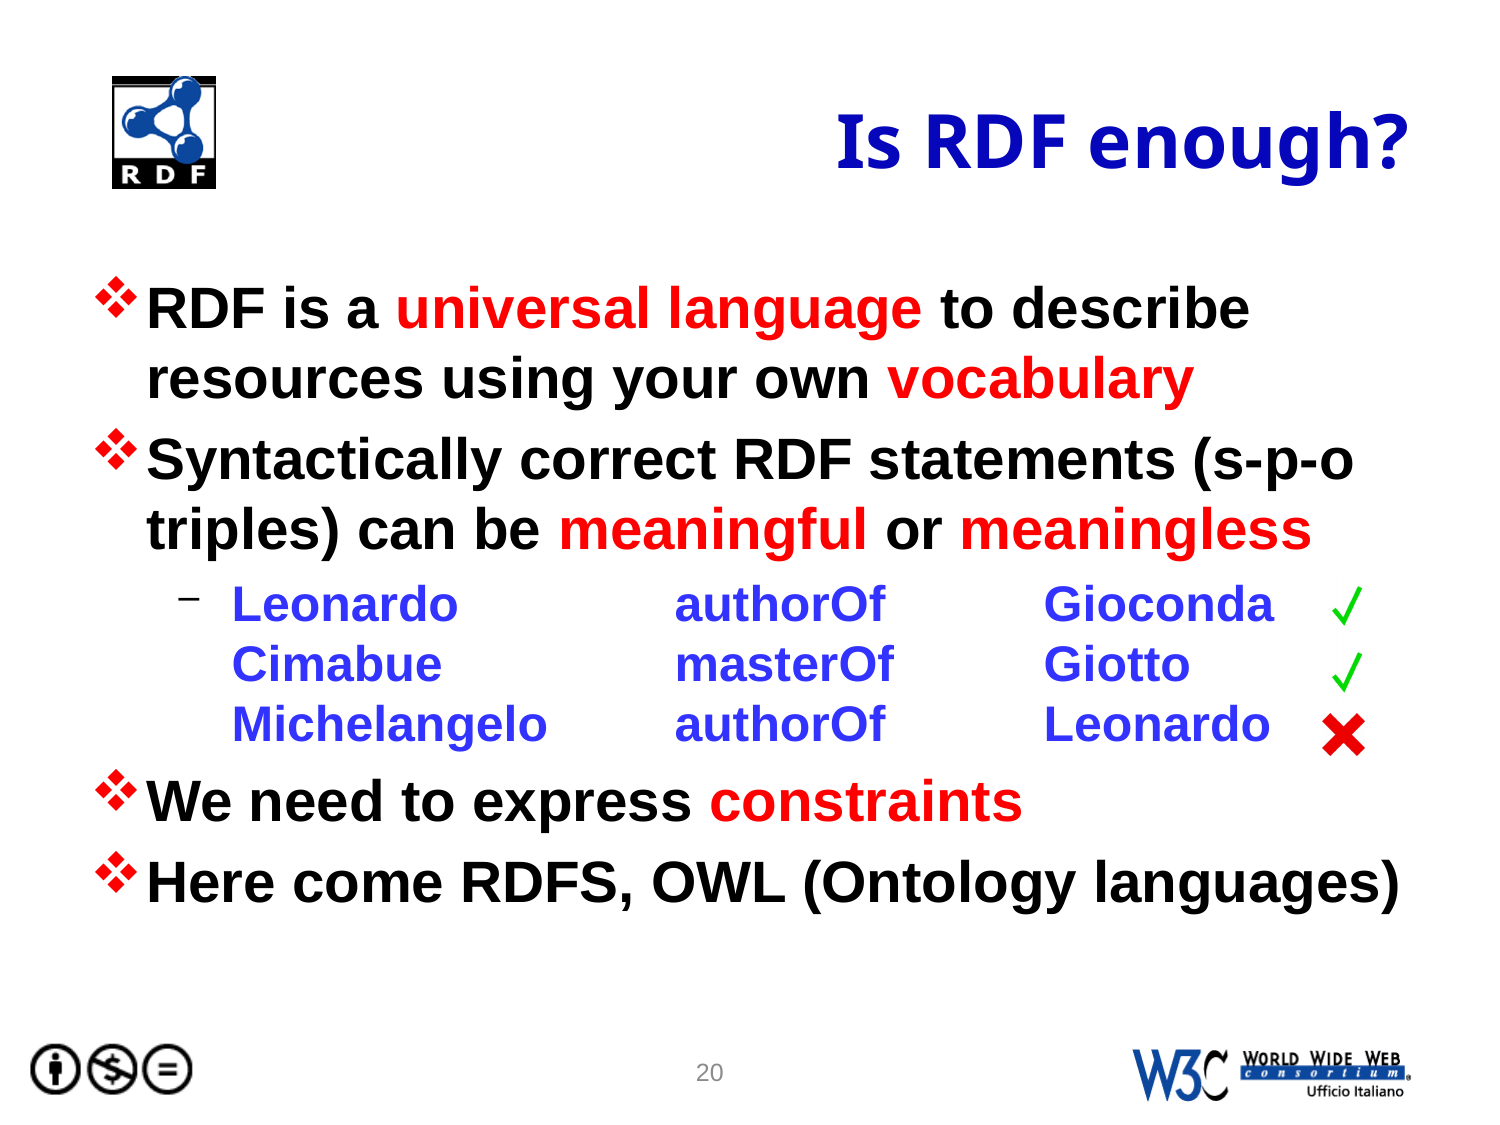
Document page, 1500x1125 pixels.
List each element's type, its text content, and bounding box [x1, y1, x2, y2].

picture [1322, 575, 1371, 709]
slide_number <number> [680, 1041, 761, 1102]
picture [15, 1022, 205, 1106]
title Is RDF enough? [75, 45, 1425, 233]
list RDF is a universal language to describe resources using your own vocabulary Syntactically correct RDF statements (s-p-o triples) can be meaningful or meaningless Leonardo authorOf Gioconda Cimabue masterOf Giotto Michelangelo authorOf Leonardo We need to express constraints Here come RDFS, OWL (Ontology languages) [75, 262, 1425, 1005]
picture [112, 76, 216, 189]
picture [1322, 713, 1365, 756]
picture [1132, 1049, 1412, 1102]
